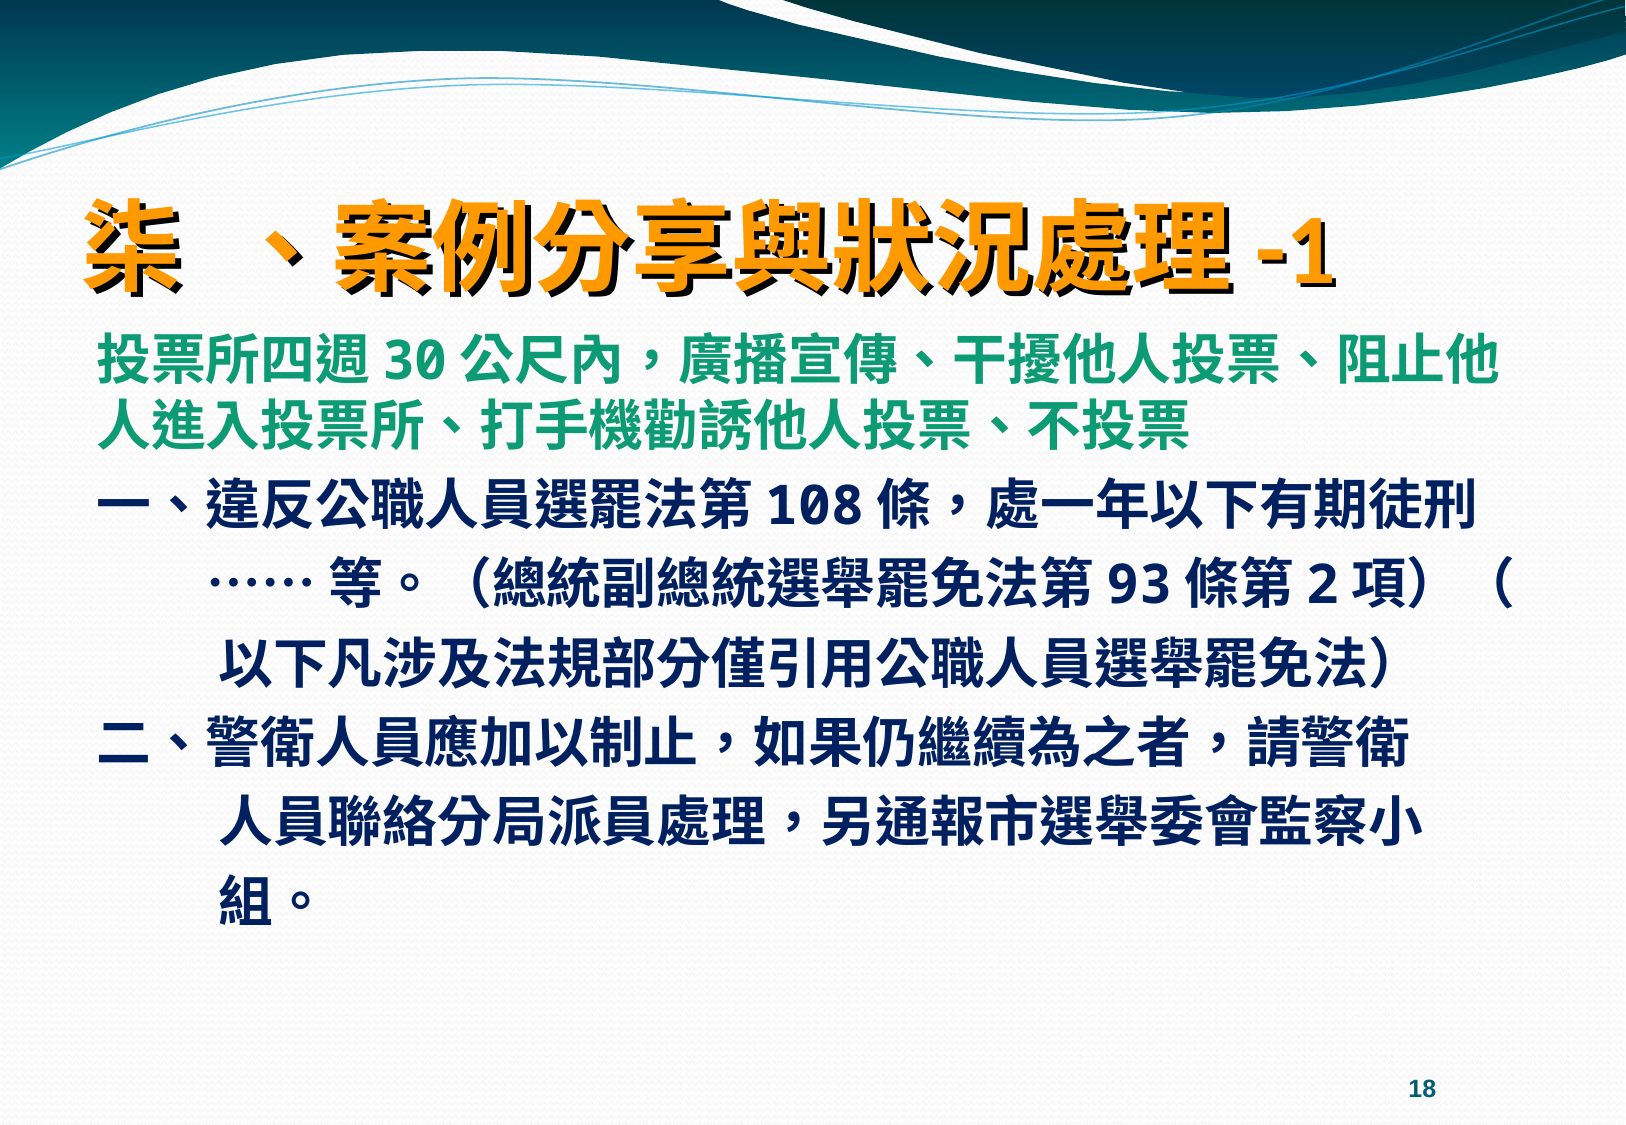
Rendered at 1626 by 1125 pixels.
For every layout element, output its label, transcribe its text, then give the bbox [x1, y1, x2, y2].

title 柒 、案例分享與狀況處理-1 [81, 115, 1544, 304]
list 投票所四週30公尺內，廣播宣傳、干擾他人投票、阻止他人進入投票所、打手機勸誘他人投票、不投票 一、違反公職人員選罷法第108條，處一年以下有期徒刑 ……等。（總統副總統選舉罷免法第93條第2項）（ 以下凡涉及法規部分僅引用公職人員選舉罷免法） 二、警衛人員應加以制止，如果仍繼續為之者，請警衛 人員聯絡分局派員處理，另通報市選舉委會監察小 組。 [81, 317, 1544, 1038]
text_box [1408, 1042, 1544, 1103]
